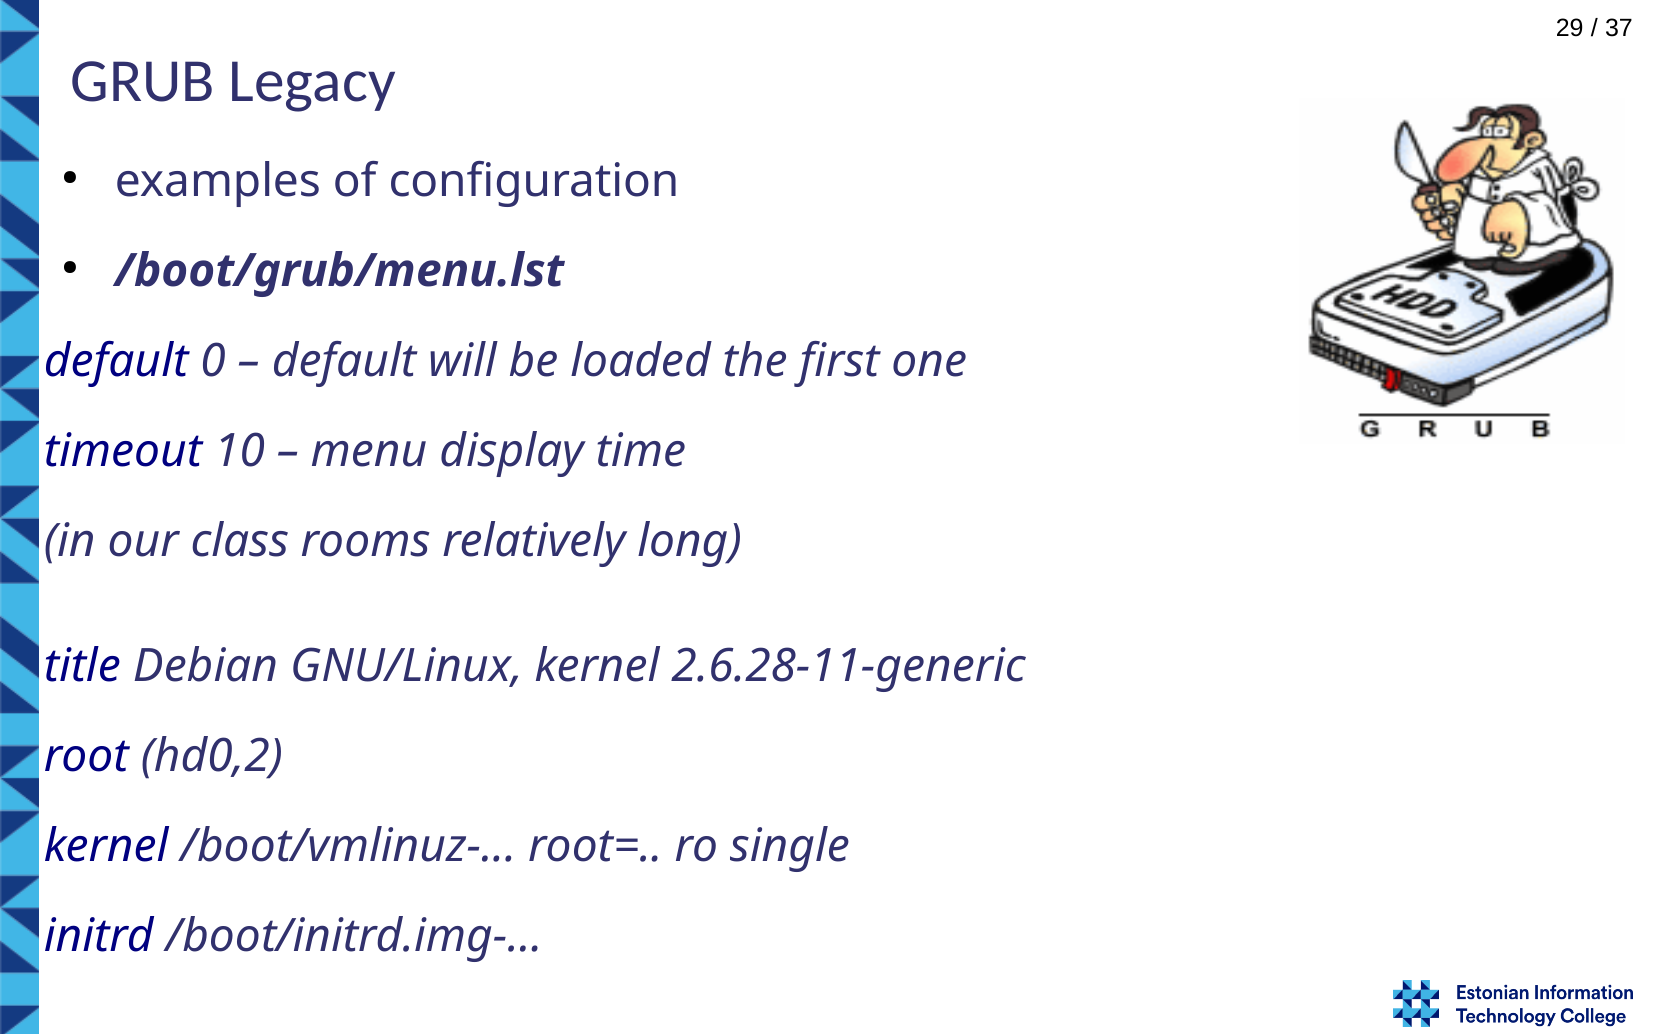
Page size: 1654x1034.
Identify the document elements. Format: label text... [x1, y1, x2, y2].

picture [1611, 980, 1633, 1027]
title GRUB Legacy [70, 41, 1630, 130]
list examples of configuration /boot/grub/menu.lst default 0 – default will be loaded the first one timeout 10 – menu display time (in our class rooms relatively long) title Debian GNU/Linux, kernel 2.6.28-11-generic root (hd0,2) kernel /boot/vmlinuz-... root=.. ro single initrd /boot/initrd.img-... [44, 147, 1611, 1034]
picture [1299, 98, 1625, 444]
